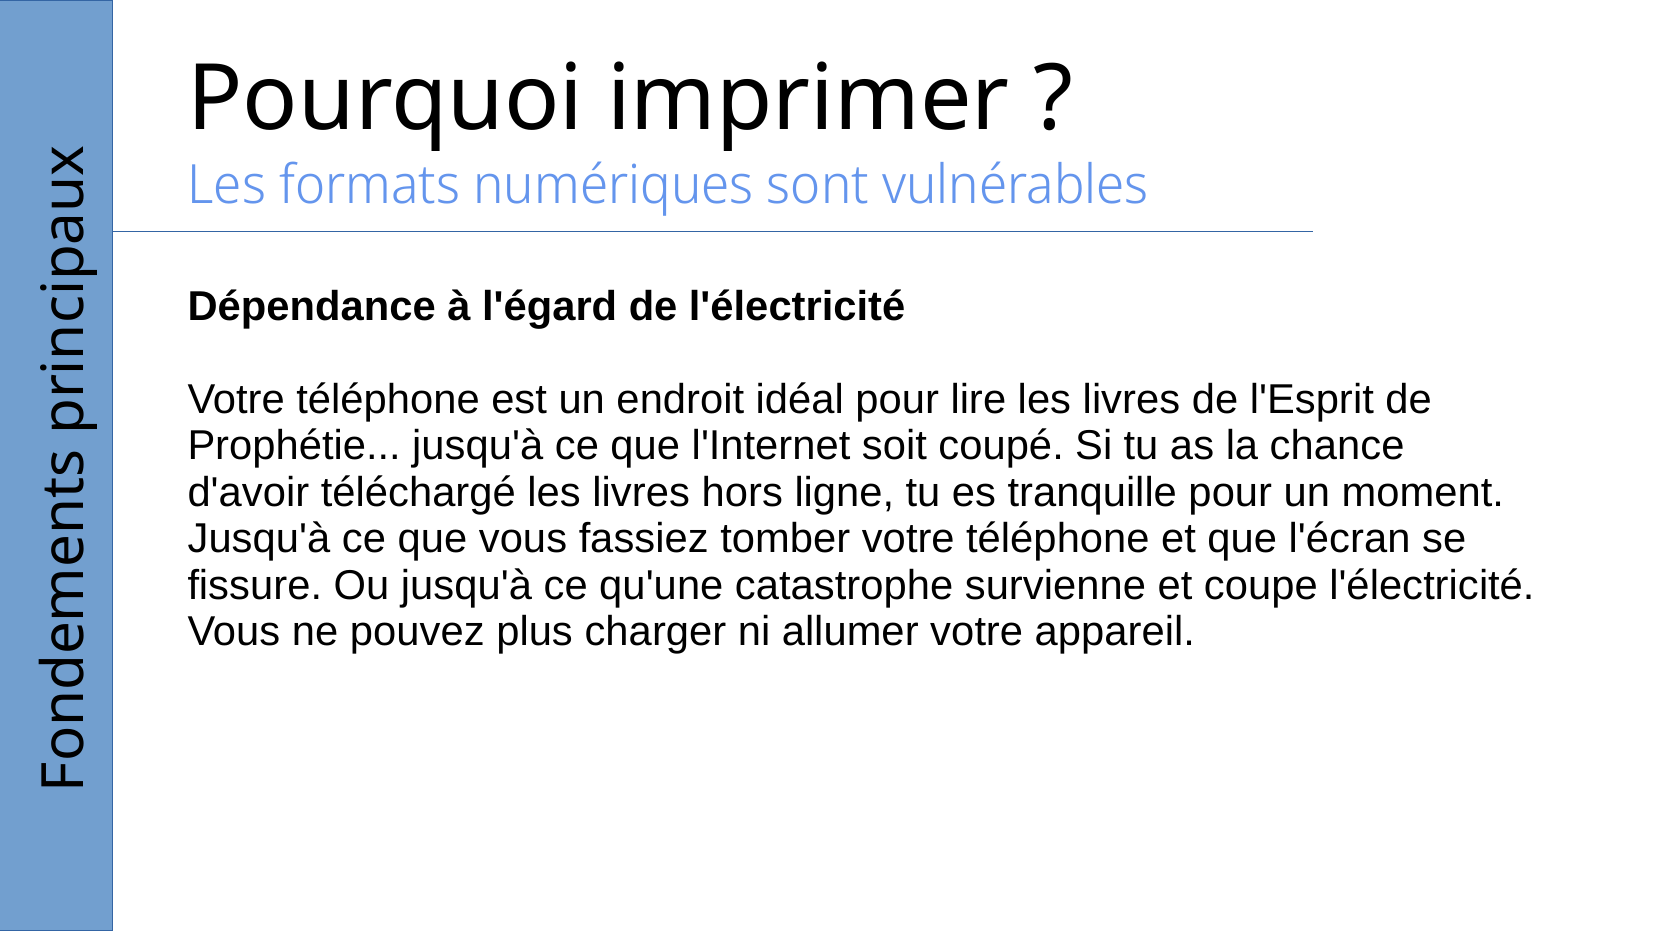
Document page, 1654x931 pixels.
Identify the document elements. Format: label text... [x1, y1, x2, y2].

title Les formats numériques sont vulnérables [187, 125, 1571, 239]
title Pourquoi imprimer ? [187, 33, 1571, 125]
text_box [0, 0, 113, 931]
text_box Fondements principaux [13, 37, 105, 901]
subtitle Dépendance à l'égard de l'électricité Votre téléphone est un endroit idéal pour lire les livres de l'Esprit de Prophétie... jusqu'à ce que l'Internet soit coupé. Si tu as la chance d'avoir téléchargé les livres hors ligne, tu es tranquille pour un moment. Jusqu'à ce que vous fassiez tomber votre téléphone et que l'écran se fissure. Ou jusqu'à ce qu'une catastrophe survienne et coupe l'électricité. Vous ne pouvez plus charger ni allumer votre appareil. [187, 282, 1538, 887]
